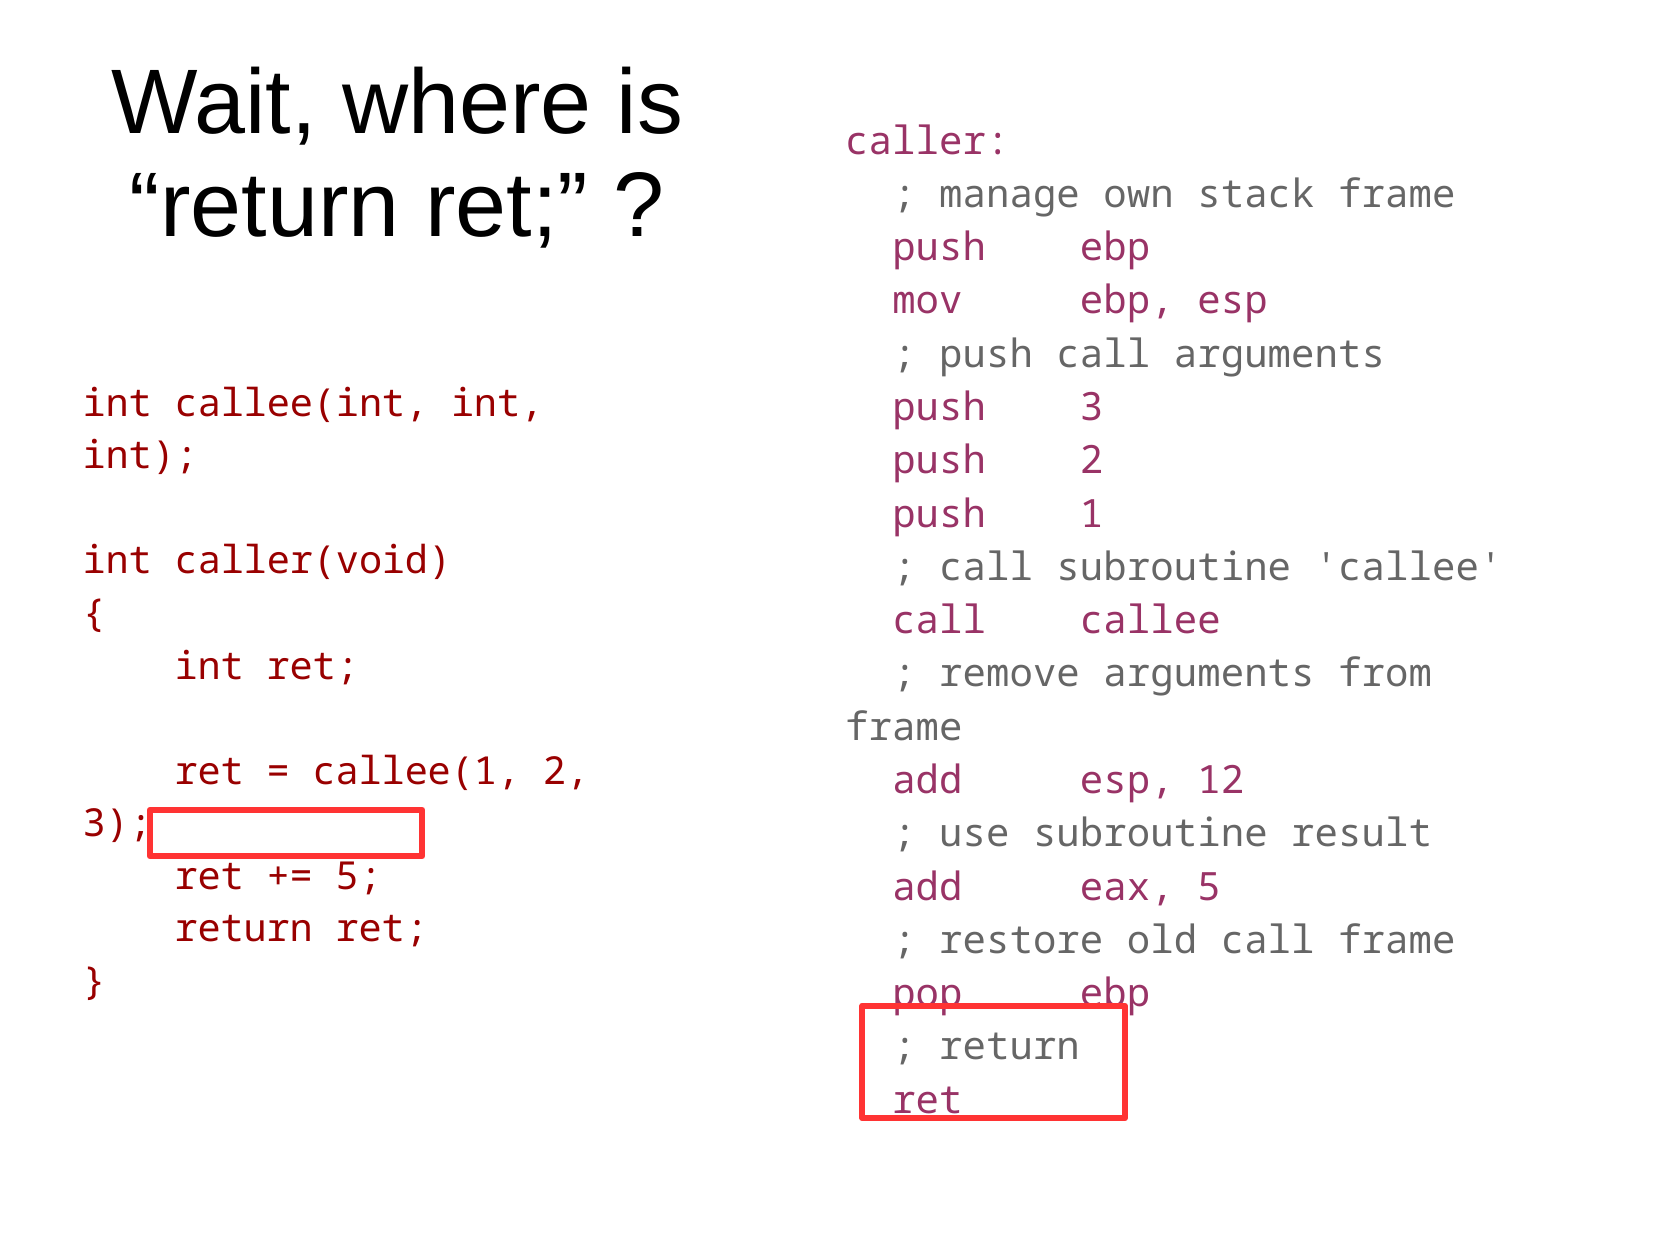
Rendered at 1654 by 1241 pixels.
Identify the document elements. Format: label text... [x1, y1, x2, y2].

title Wait, where is “return ret;” ? [82, 0, 713, 307]
list caller: ; manage own stack frame push ebp mov ebp, esp ; push call arguments push 3 push 2 push 1 ; call subroutine 'callee' call callee ; remove arguments from frame add esp, 12 ; use subroutine result add eax, 5 ; restore old call frame pop ebp ; return ret [845, 112, 1572, 1126]
list int callee(int, int, int); int caller(void) { int ret; ret = callee(1, 2, 3); ret += 5; return ret; } [82, 375, 638, 1010]
